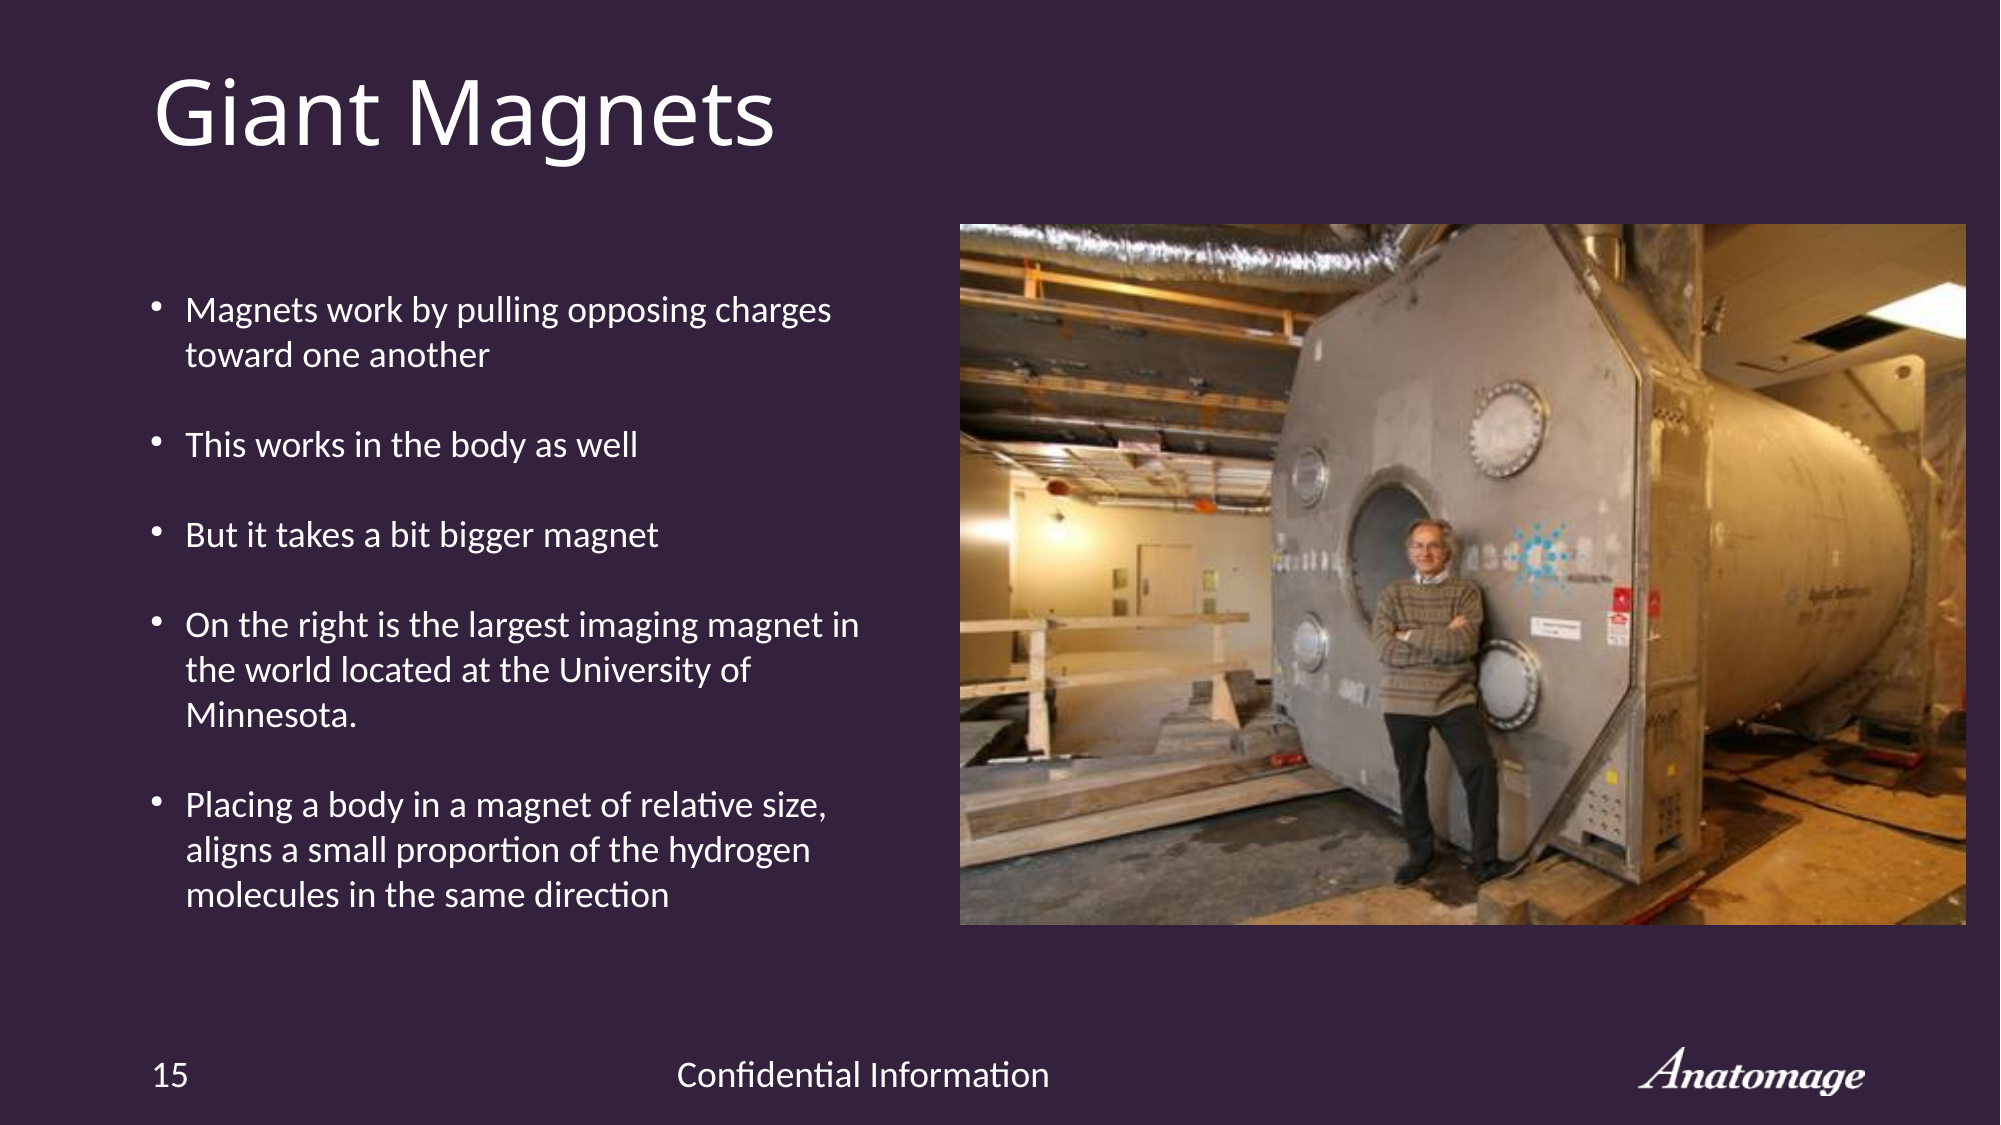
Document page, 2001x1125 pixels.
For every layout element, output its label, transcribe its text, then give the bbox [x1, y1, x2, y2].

picture [1638, 1047, 1865, 1096]
title Giant Magnets [137, 60, 1863, 278]
slide_number <number> [136, 1042, 587, 1103]
text_box Magnets work by pulling opposing charges toward one another This works in the body as well But it takes a bit bigger magnet On the right is the largest imaging magnet in the world located at the University of Minnesota. Placing a body in a magnet of relative size, aligns a small proportion of the hydrogen molecules in the same direction [135, 277, 886, 924]
picture [960, 224, 1966, 926]
footer Confidential Information [662, 1042, 1338, 1103]
